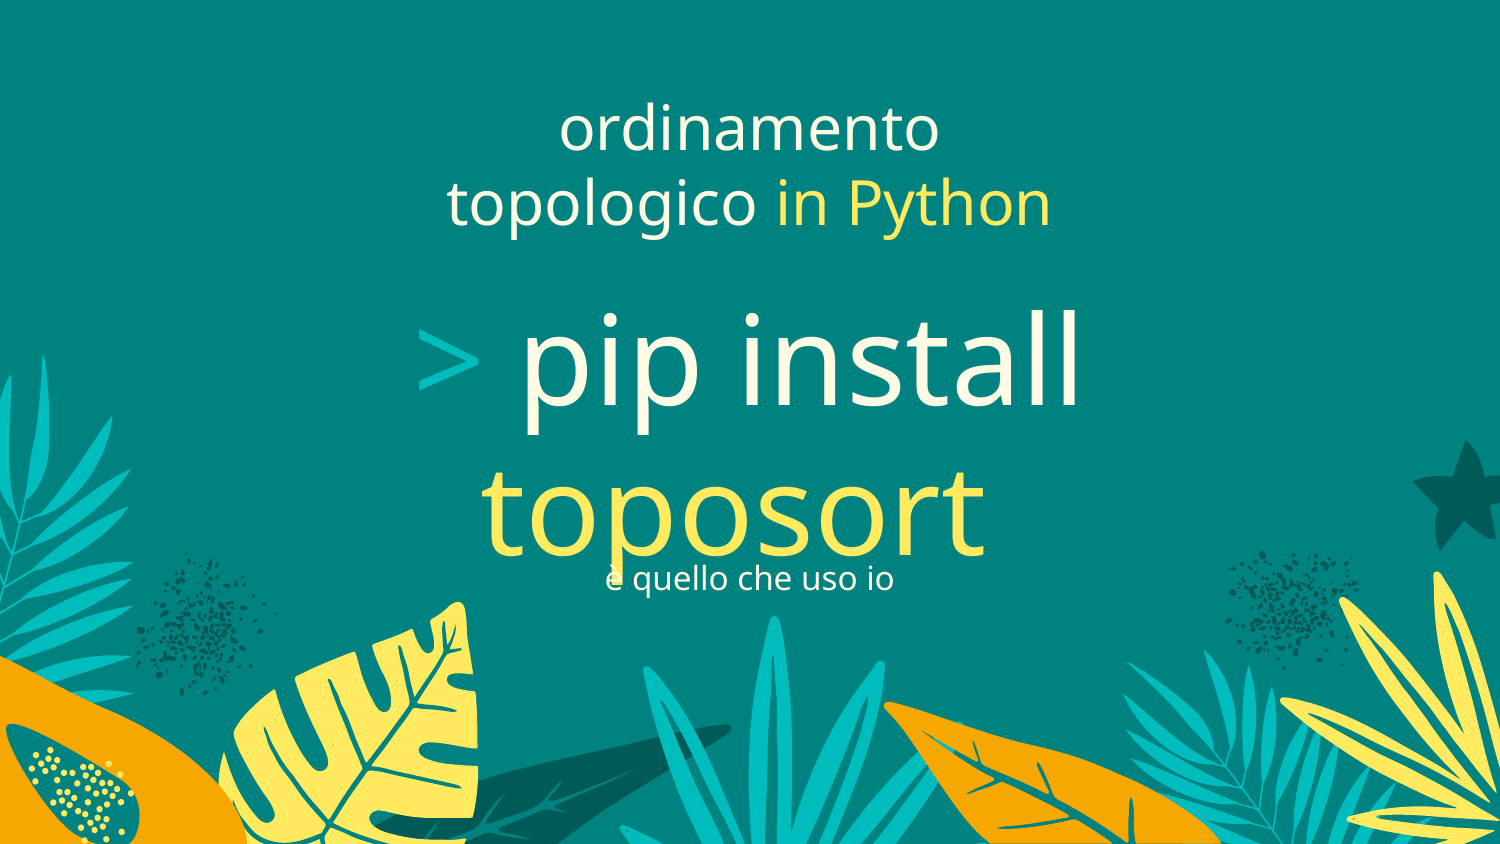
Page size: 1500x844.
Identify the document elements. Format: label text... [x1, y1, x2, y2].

picture [1362, 628, 1388, 659]
picture [116, 538, 291, 713]
title > pip install toposort [149, 299, 1351, 561]
subtitle è quello che uso io [210, 536, 1290, 619]
picture [1205, 527, 1414, 725]
title ordinamento topologico in Python [428, 73, 1072, 168]
